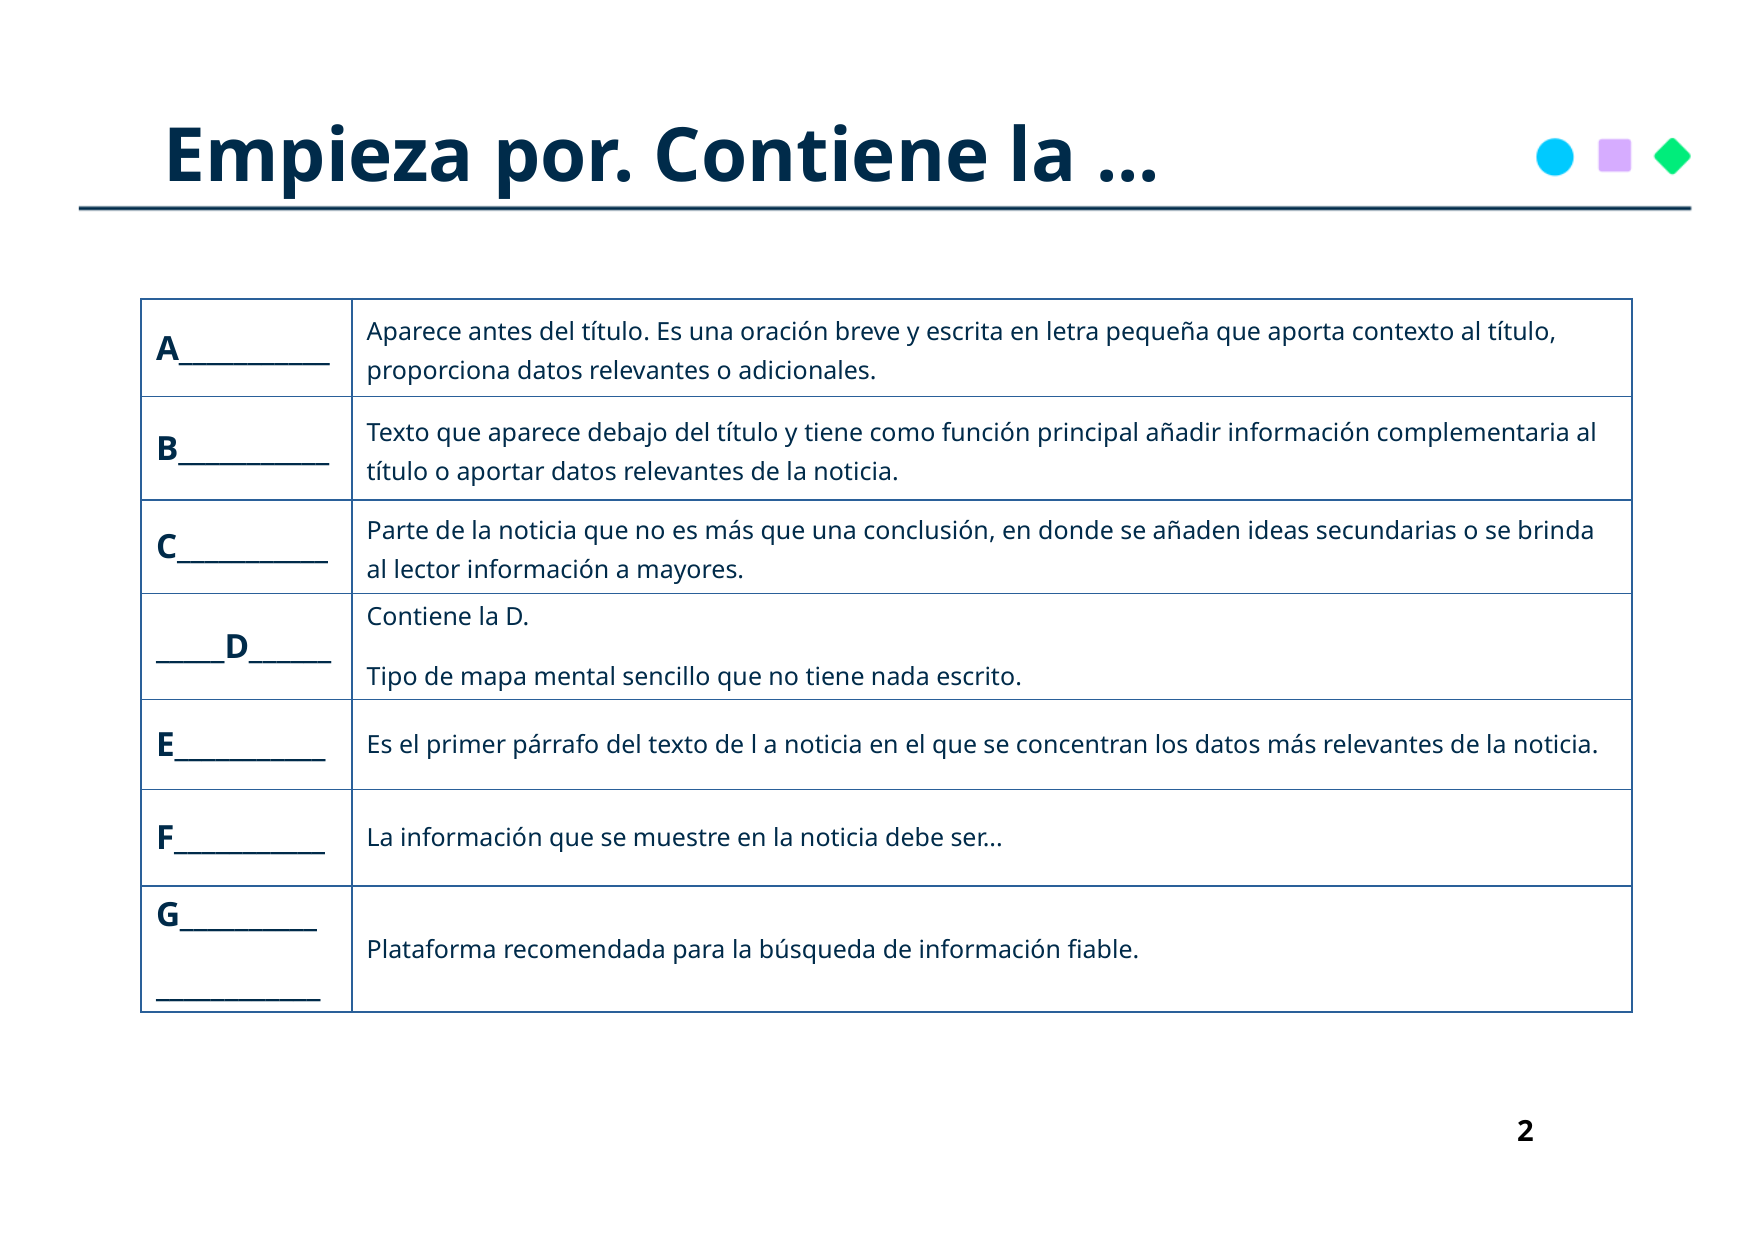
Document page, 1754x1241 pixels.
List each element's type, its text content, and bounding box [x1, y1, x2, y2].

table_cell Plataforma recomendada para la búsqueda de información fiable. [353, 887, 1631, 1011]
table_cell B___________ [142, 397, 351, 499]
table_cell C___________ [142, 501, 351, 593]
table_header A___________ [142, 300, 351, 396]
title Empieza por. Contiene la ... [163, 88, 1496, 204]
table_cell F___________ [142, 790, 351, 885]
table_cell G__________ ____________ [142, 887, 351, 1011]
table_cell Es el primer párrafo del texto de l a noticia en el que se concentran los datos más relevantes de la noticia. [353, 700, 1631, 789]
table_header Aparece antes del título. Es una oración breve y escrita en letra pequeña que aporta contexto al título, proporciona datos relevantes o adicionales. [353, 300, 1631, 396]
table_cell Parte de la noticia que no es más que una conclusión, en donde se añaden ideas secundarias o se brinda al lector información a mayores. [353, 501, 1631, 593]
table_cell La información que se muestre en la noticia debe ser... [353, 790, 1631, 885]
table_cell Texto que aparece debajo del título y tiene como función principal añadir información complementaria al título o aportar datos relevantes de la noticia. [353, 397, 1631, 499]
table_cell Contiene la D. Tipo de mapa mental sencillo que no tiene nada escrito. [353, 594, 1631, 699]
picture [65, 110, 1701, 233]
table_cell E___________ [142, 700, 351, 789]
table_cell _____D______ [142, 594, 351, 699]
